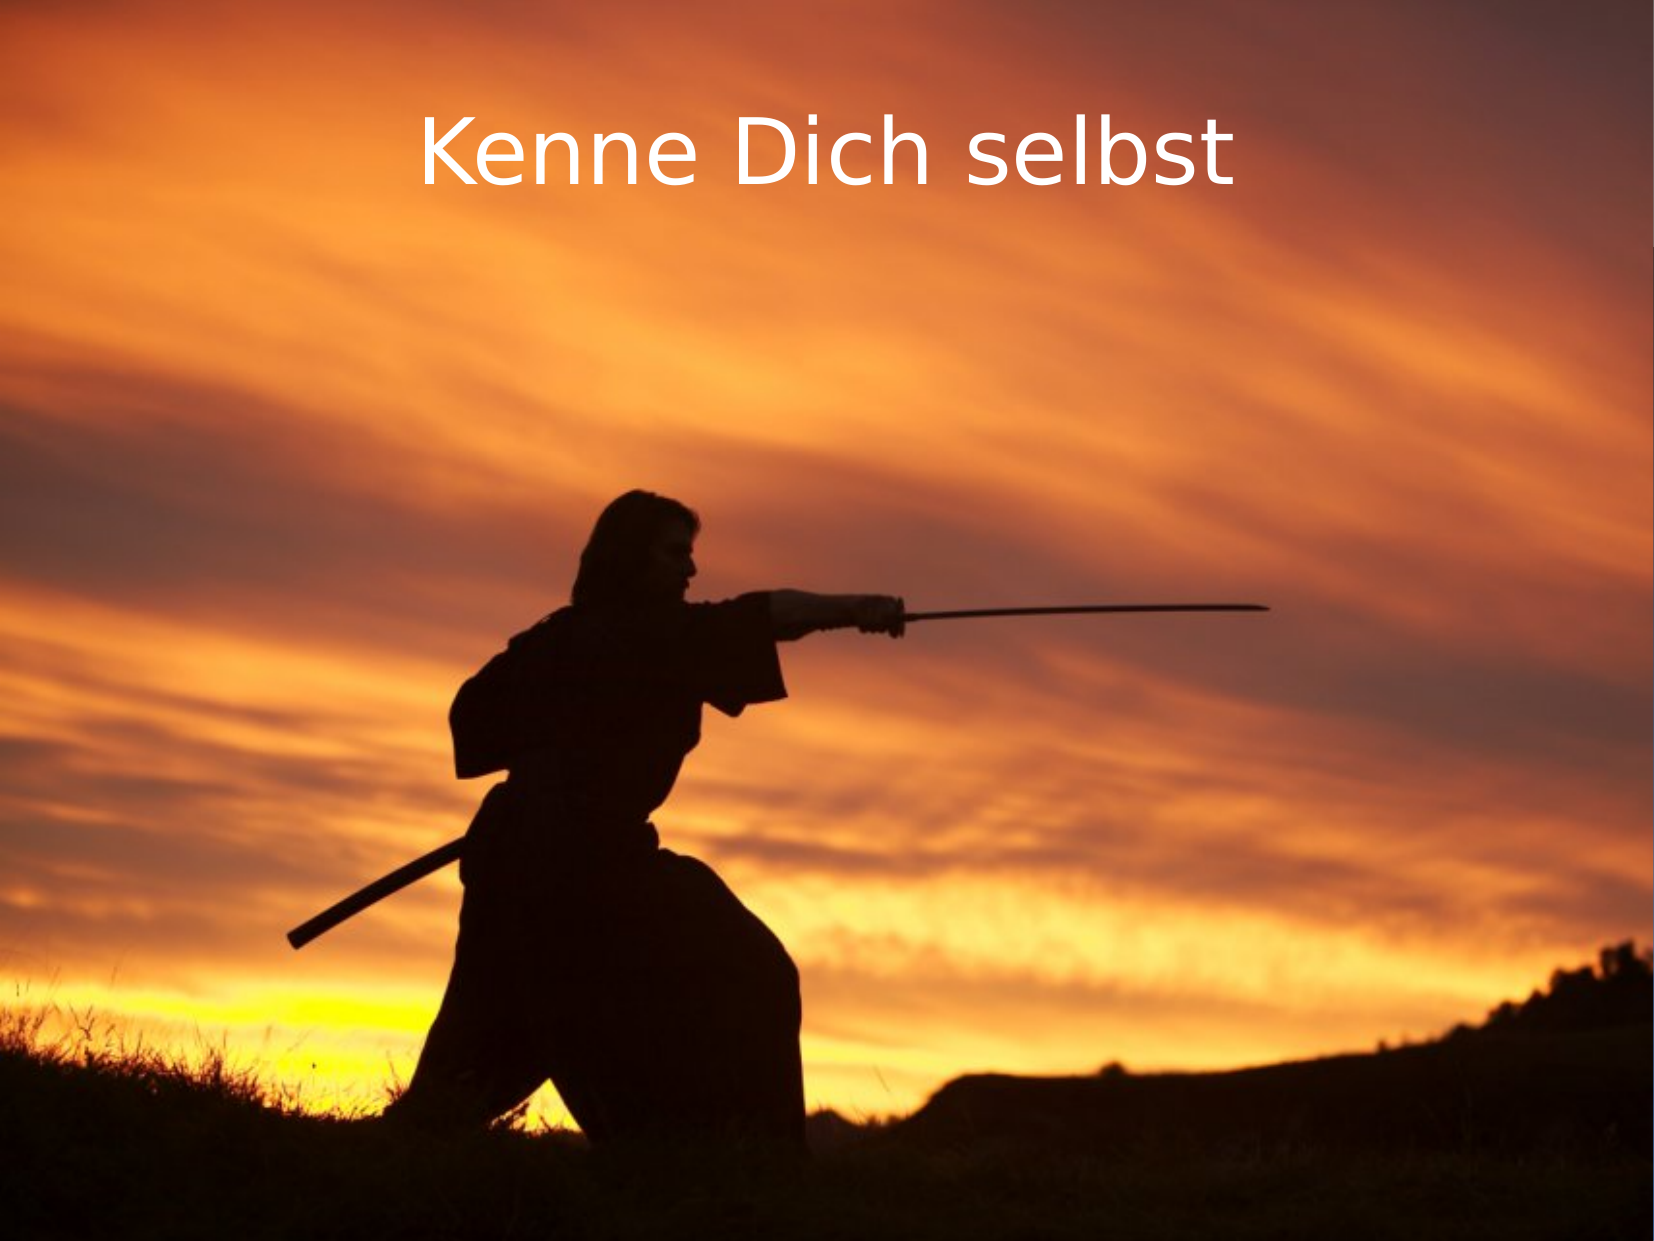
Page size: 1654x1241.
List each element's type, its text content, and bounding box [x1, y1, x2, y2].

title Kenne Dich selbst [82, 56, 1571, 250]
picture [0, 0, 1654, 1241]
